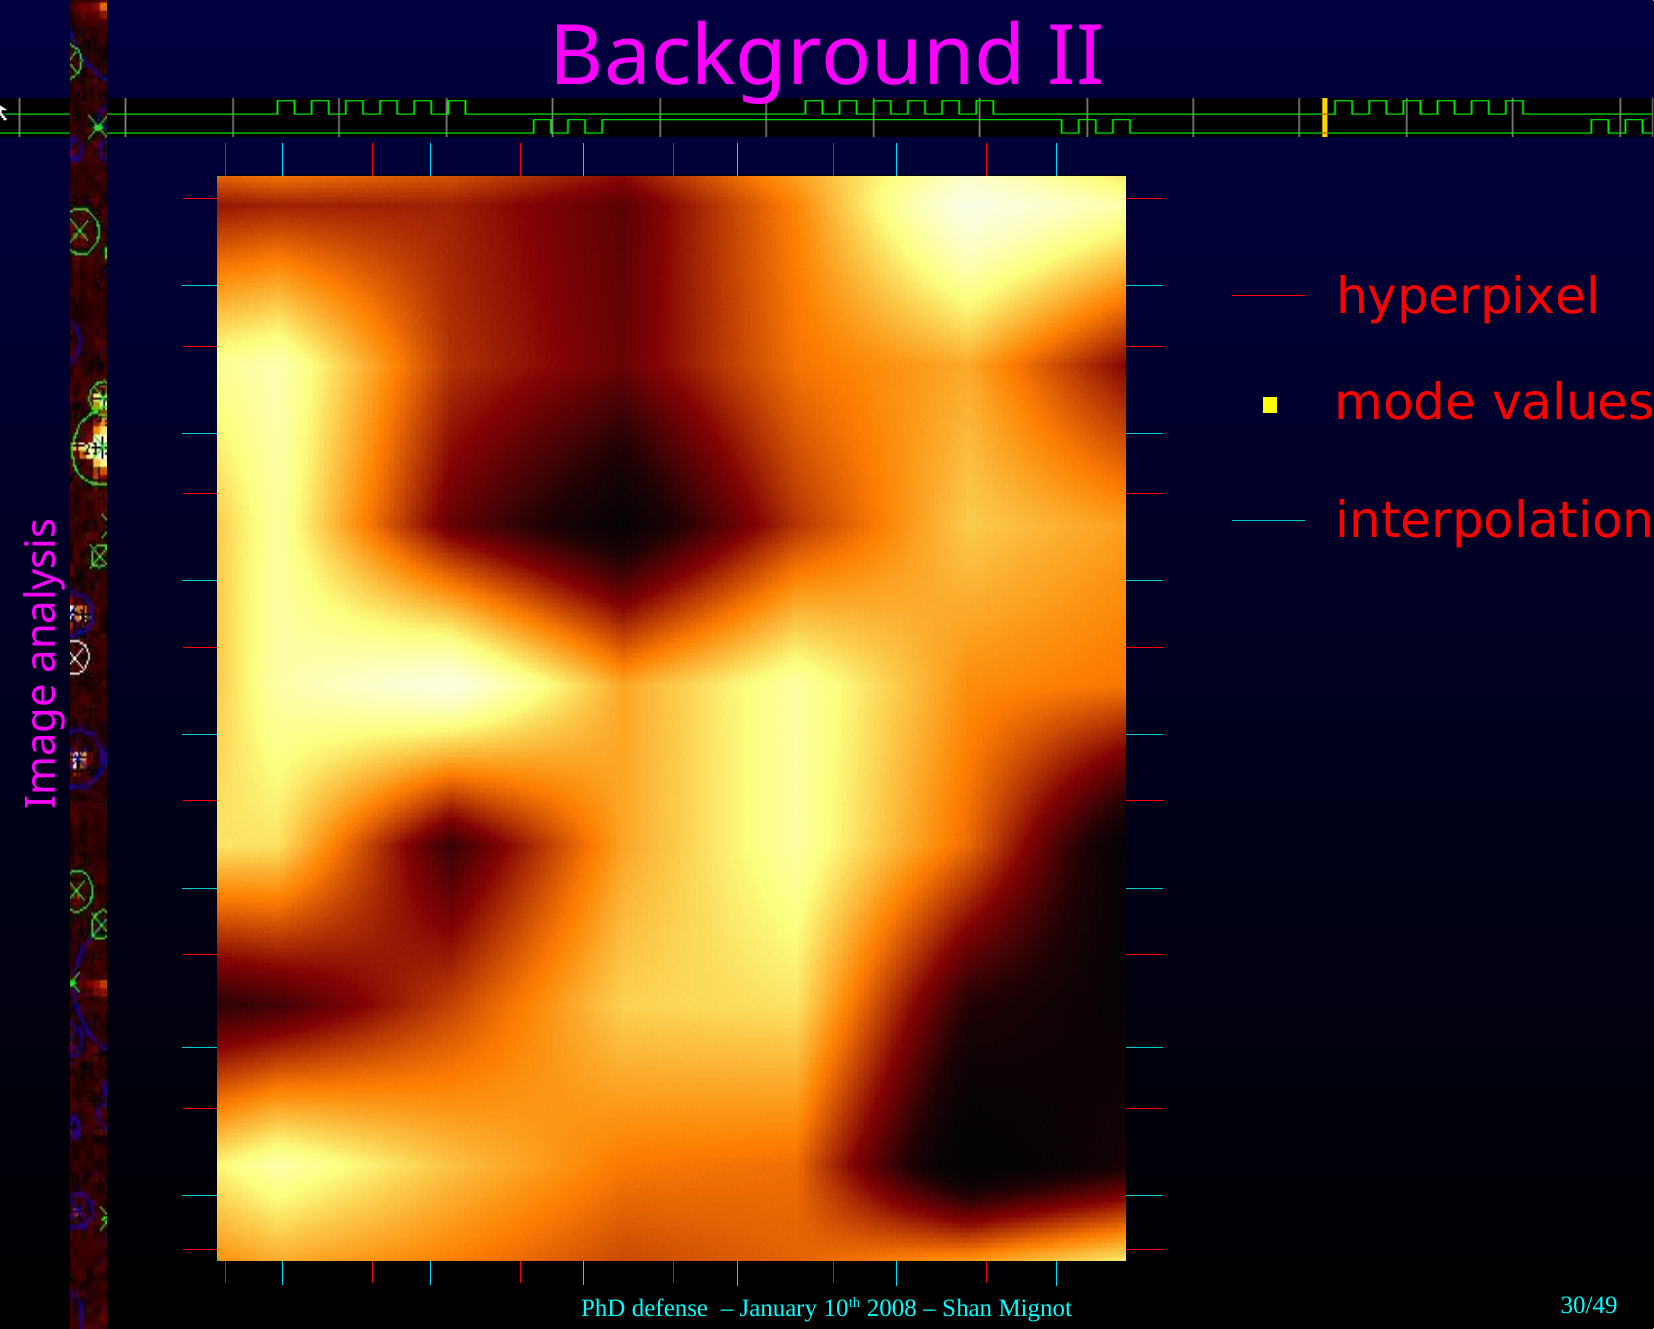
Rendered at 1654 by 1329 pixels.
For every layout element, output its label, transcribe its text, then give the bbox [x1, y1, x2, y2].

text_box hyperpixel [1329, 264, 1608, 328]
picture [1534, 98, 1654, 137]
text_box mode values [1309, 370, 1654, 434]
text_box [1263, 397, 1277, 413]
title Image analysis [0, 0, 137, 1329]
picture [217, 175, 1126, 1251]
text_box interpolation [1327, 488, 1654, 552]
title Background II [137, 0, 1534, 163]
text_box PhD defense – January 10th 2008 – Shan Mignot [75, 1251, 1579, 1329]
text_box <number>/49 [1521, 1273, 1654, 1329]
